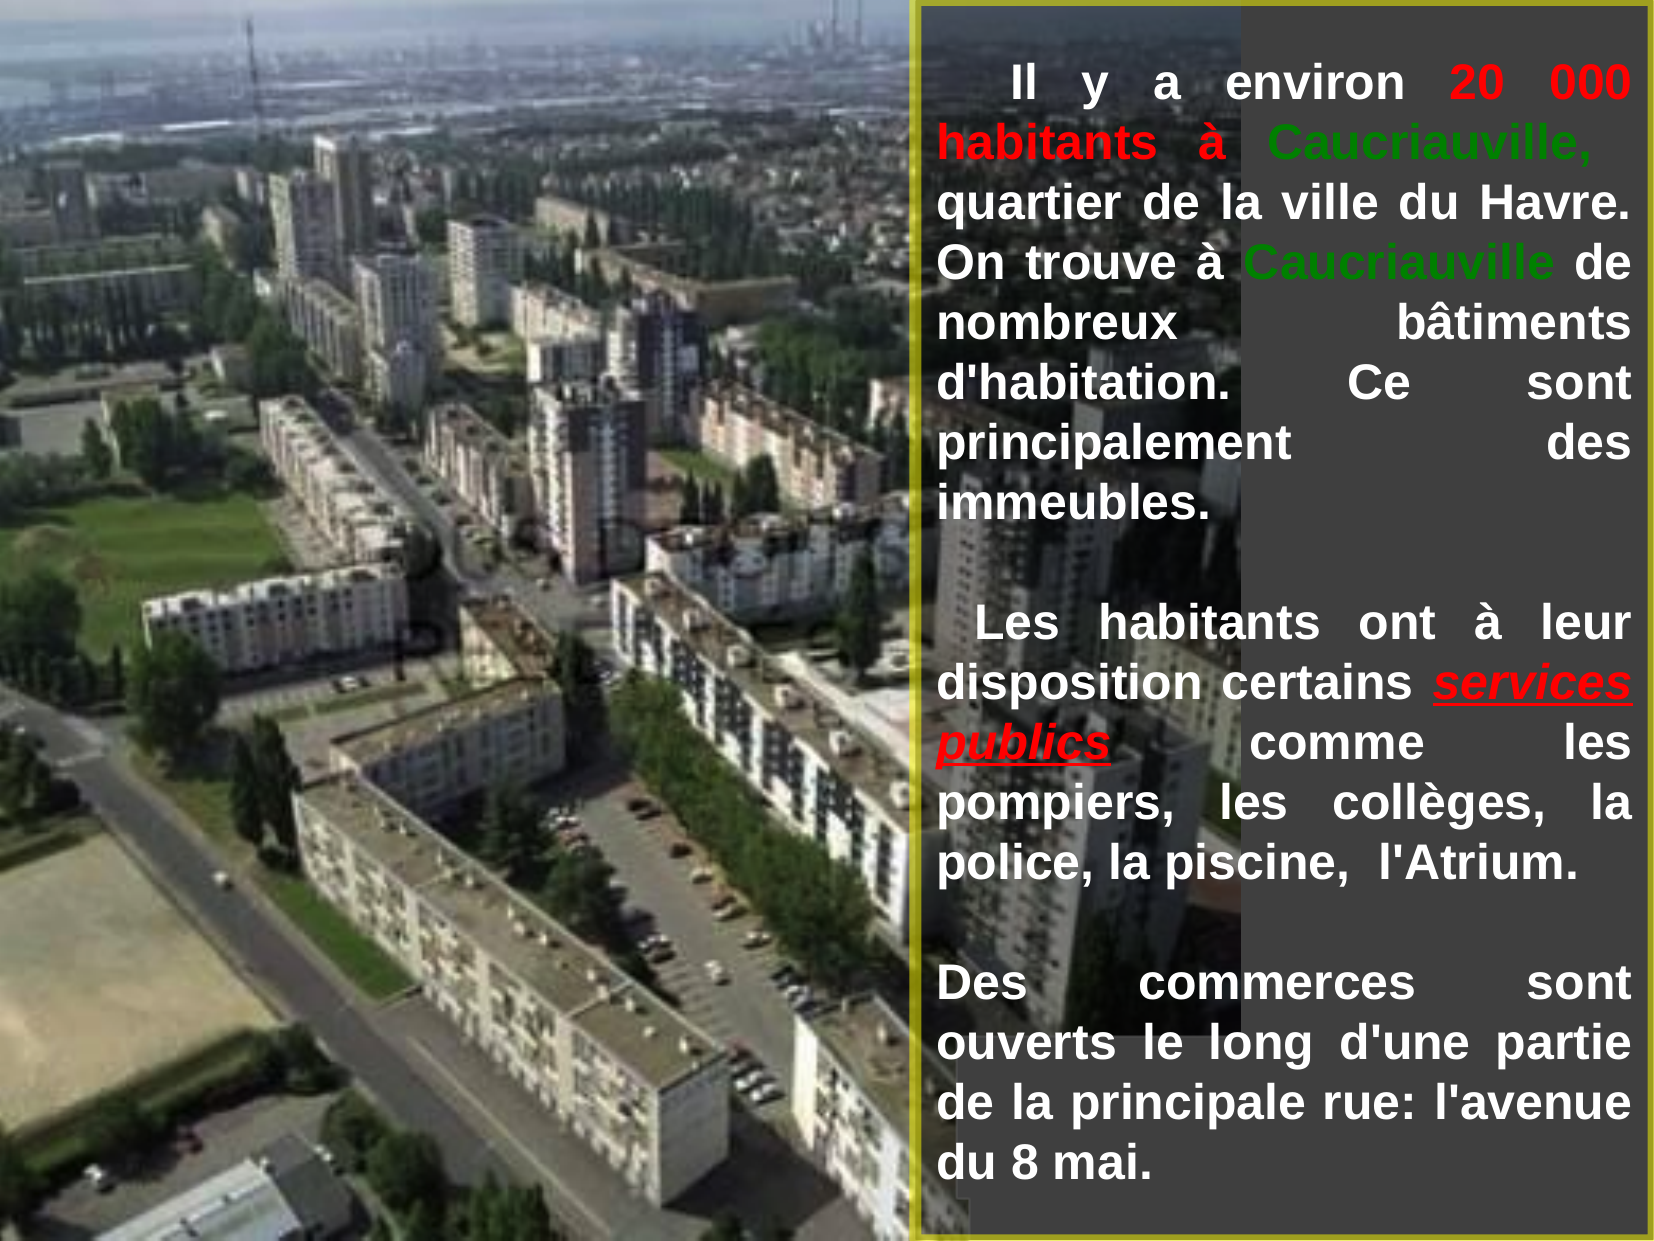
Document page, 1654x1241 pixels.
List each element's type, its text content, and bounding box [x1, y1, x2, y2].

text_box Il y a environ 20 000 habitants à Caucriauville, quartier de la ville du Havre. On trouve à Caucriauville de nombreux bâtiments d'habitation. Ce sont principalement des immeubles. Les habitants ont à leur disposition certains services publics comme les pompiers, les collèges, la police, la piscine, l'Atrium. Des commerces sont ouverts le long d'une partie de la principale rue: l'avenue du 8 mai. [915, 0, 1654, 1241]
picture [0, 0, 915, 1241]
